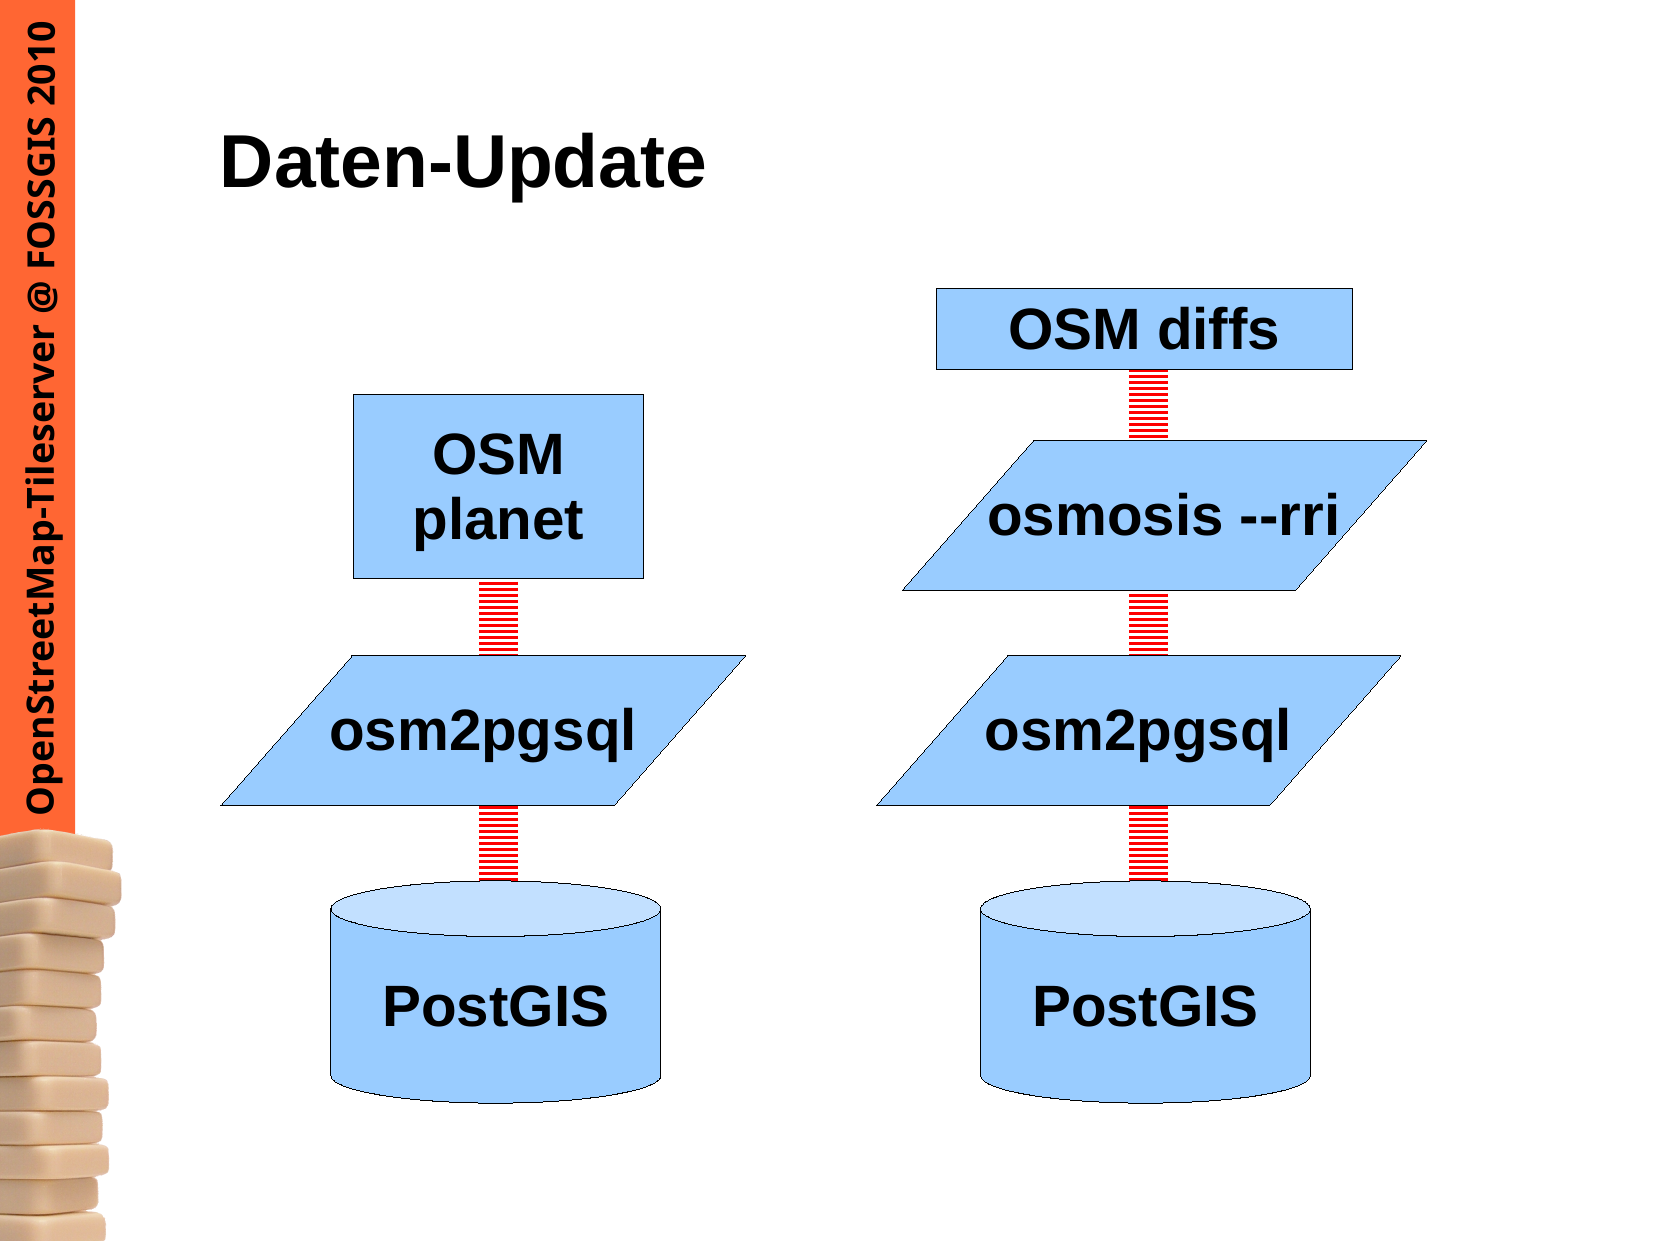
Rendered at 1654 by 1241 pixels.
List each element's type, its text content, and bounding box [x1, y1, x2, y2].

text_box OSM diffs [936, 288, 1353, 370]
text_box OSM planet [353, 394, 644, 579]
text_box PostGIS [330, 909, 661, 1104]
text_box osm2pgsql [220, 655, 746, 806]
text_box osmosis --rri [902, 440, 1427, 591]
text_box osm2pgsql [876, 655, 1401, 806]
text_box Daten-Update [205, 112, 1546, 212]
picture [0, 816, 133, 1241]
text_box PostGIS [980, 911, 1311, 1104]
